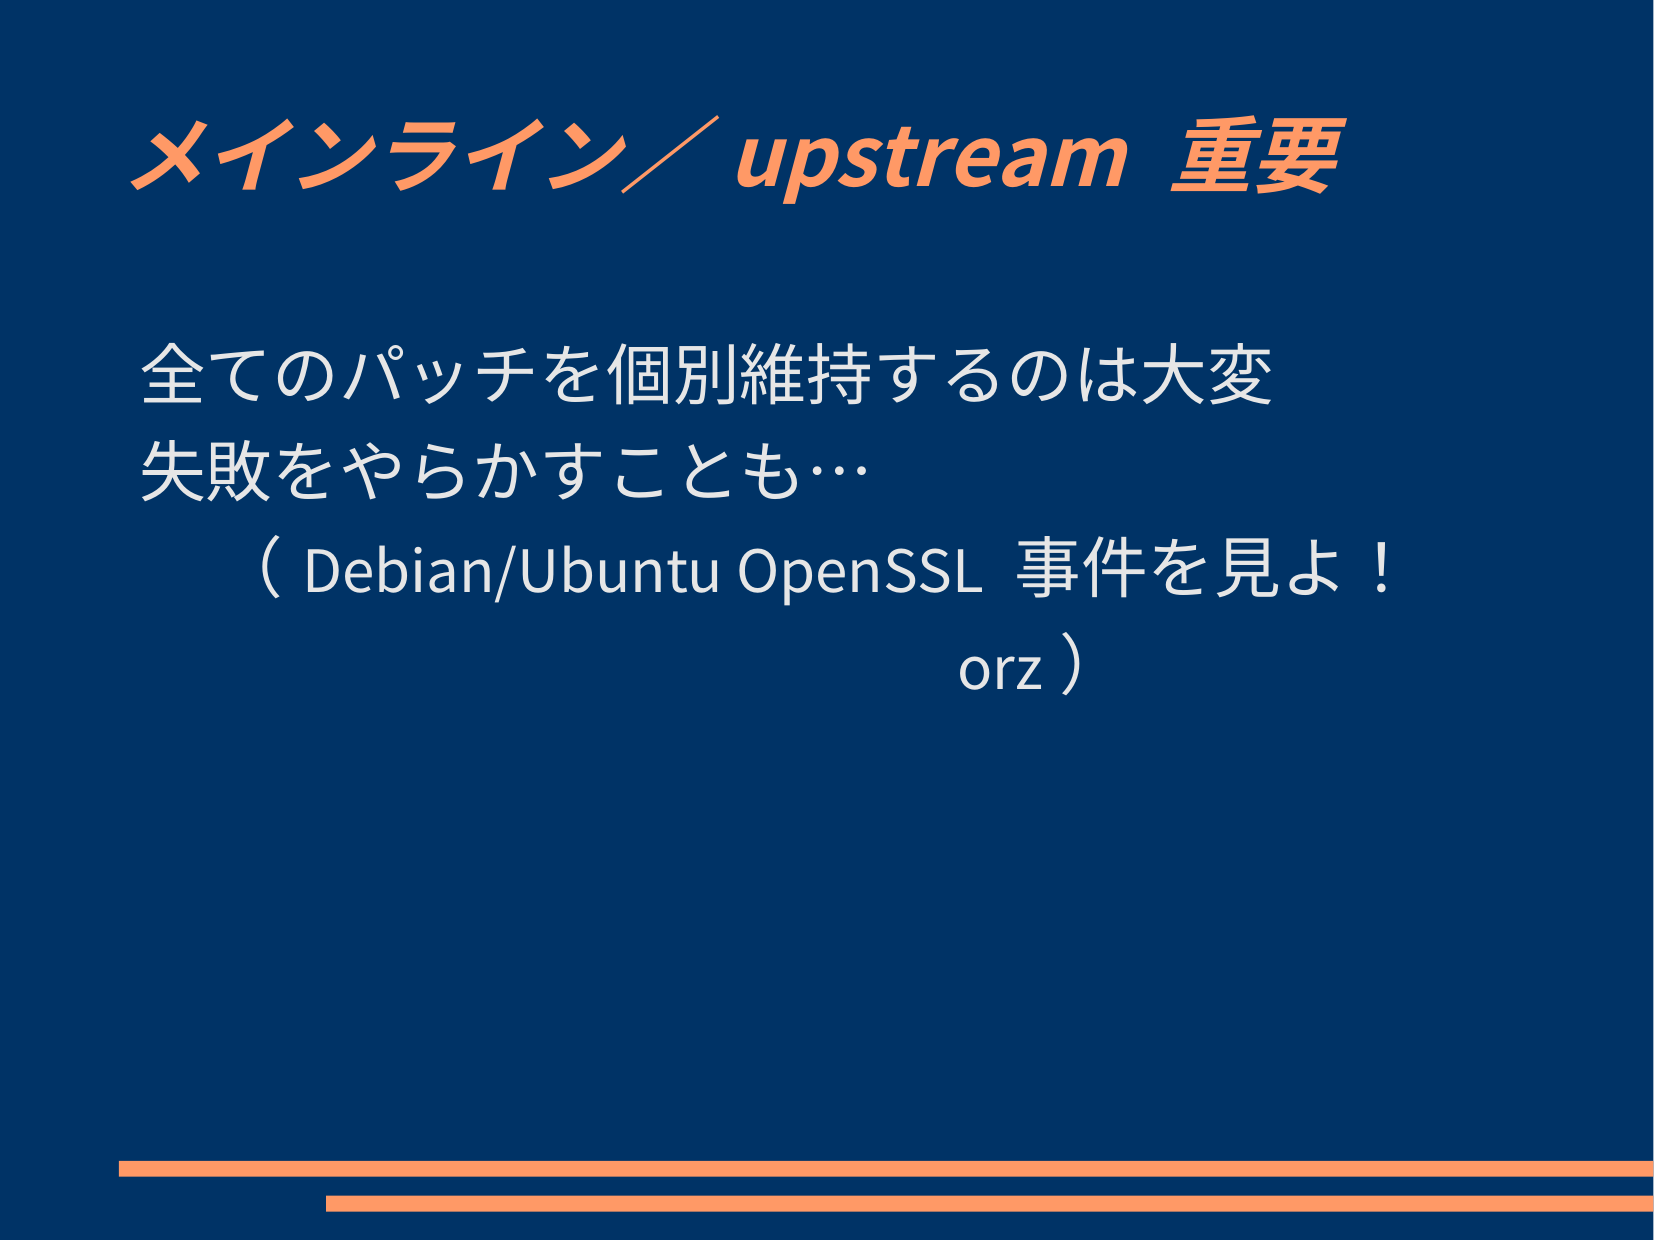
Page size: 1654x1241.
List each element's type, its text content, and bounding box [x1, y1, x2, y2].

list 全てのパッチを個別維持するのは大変 失敗をやらかすことも… （Debian/Ubuntu OpenSSL 事件を見よ！ orz） [121, 322, 1561, 1132]
title メインライン／upstream 重要 [121, 46, 1534, 254]
